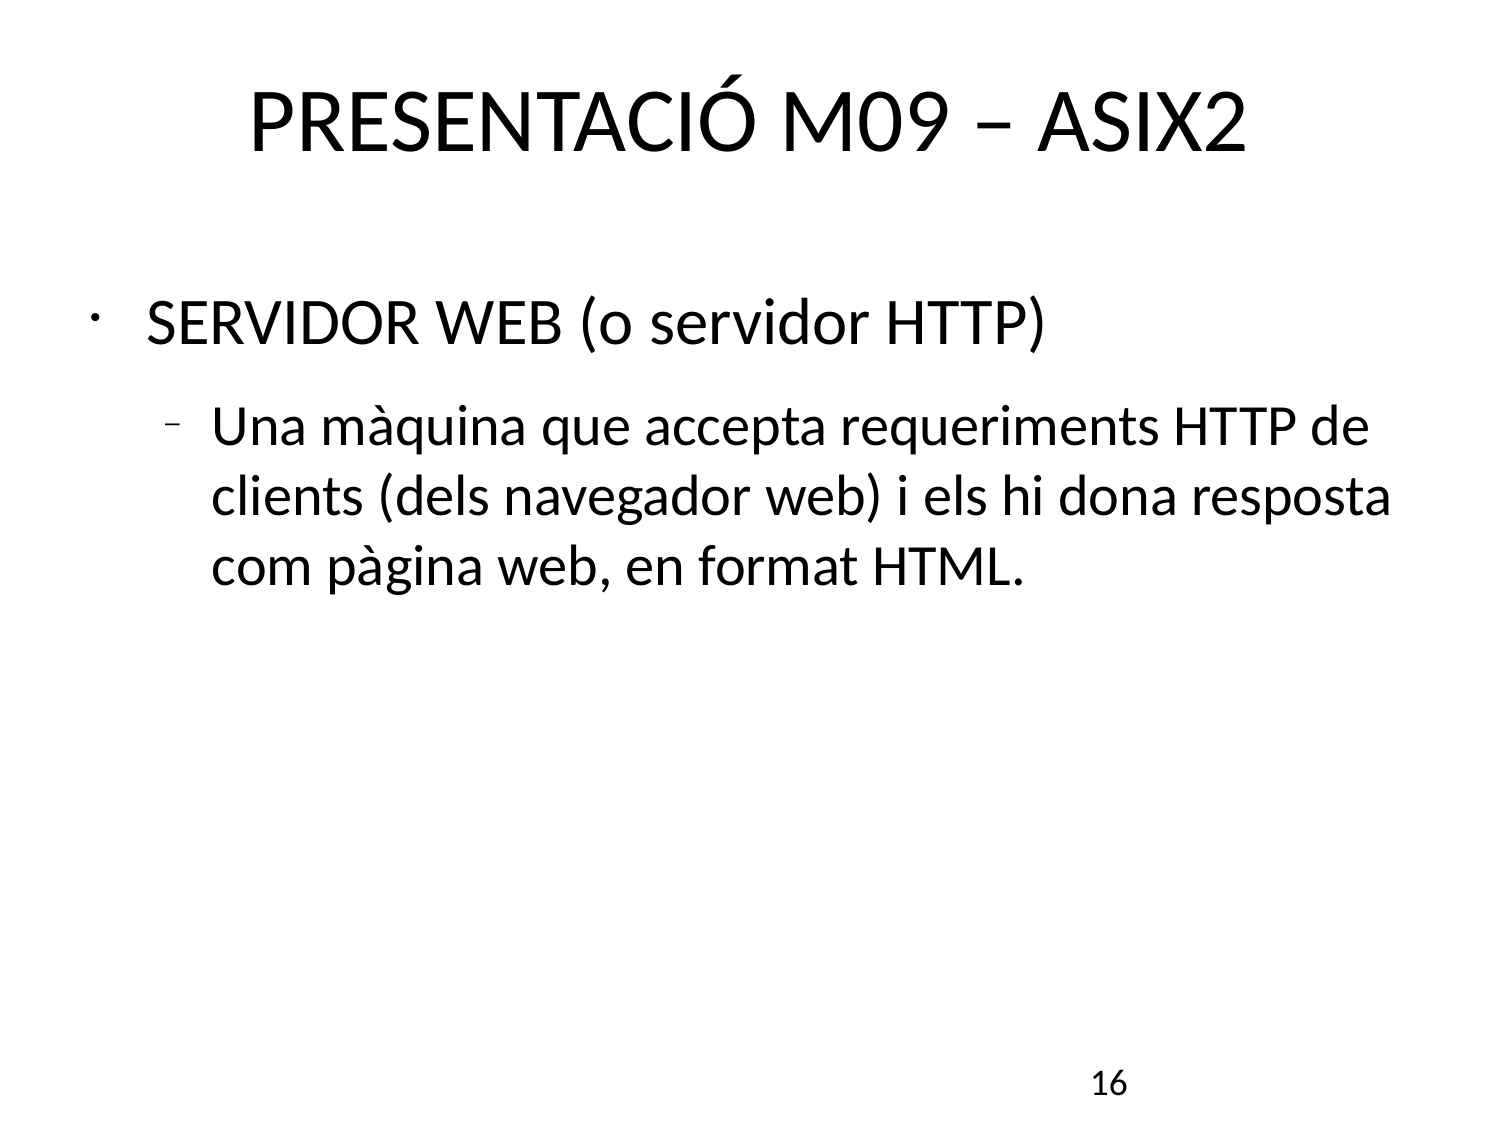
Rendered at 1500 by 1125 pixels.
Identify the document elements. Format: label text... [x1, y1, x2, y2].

title PRESENTACIÓ M09 – ASIX2 [75, 45, 1425, 233]
list SERVIDOR WEB (o servidor HTTP) Una màquina que accepta requeriments HTTP de clients (dels navegador web) i els hi dona resposta com pàgina web, en format HTML. [75, 262, 1425, 1005]
